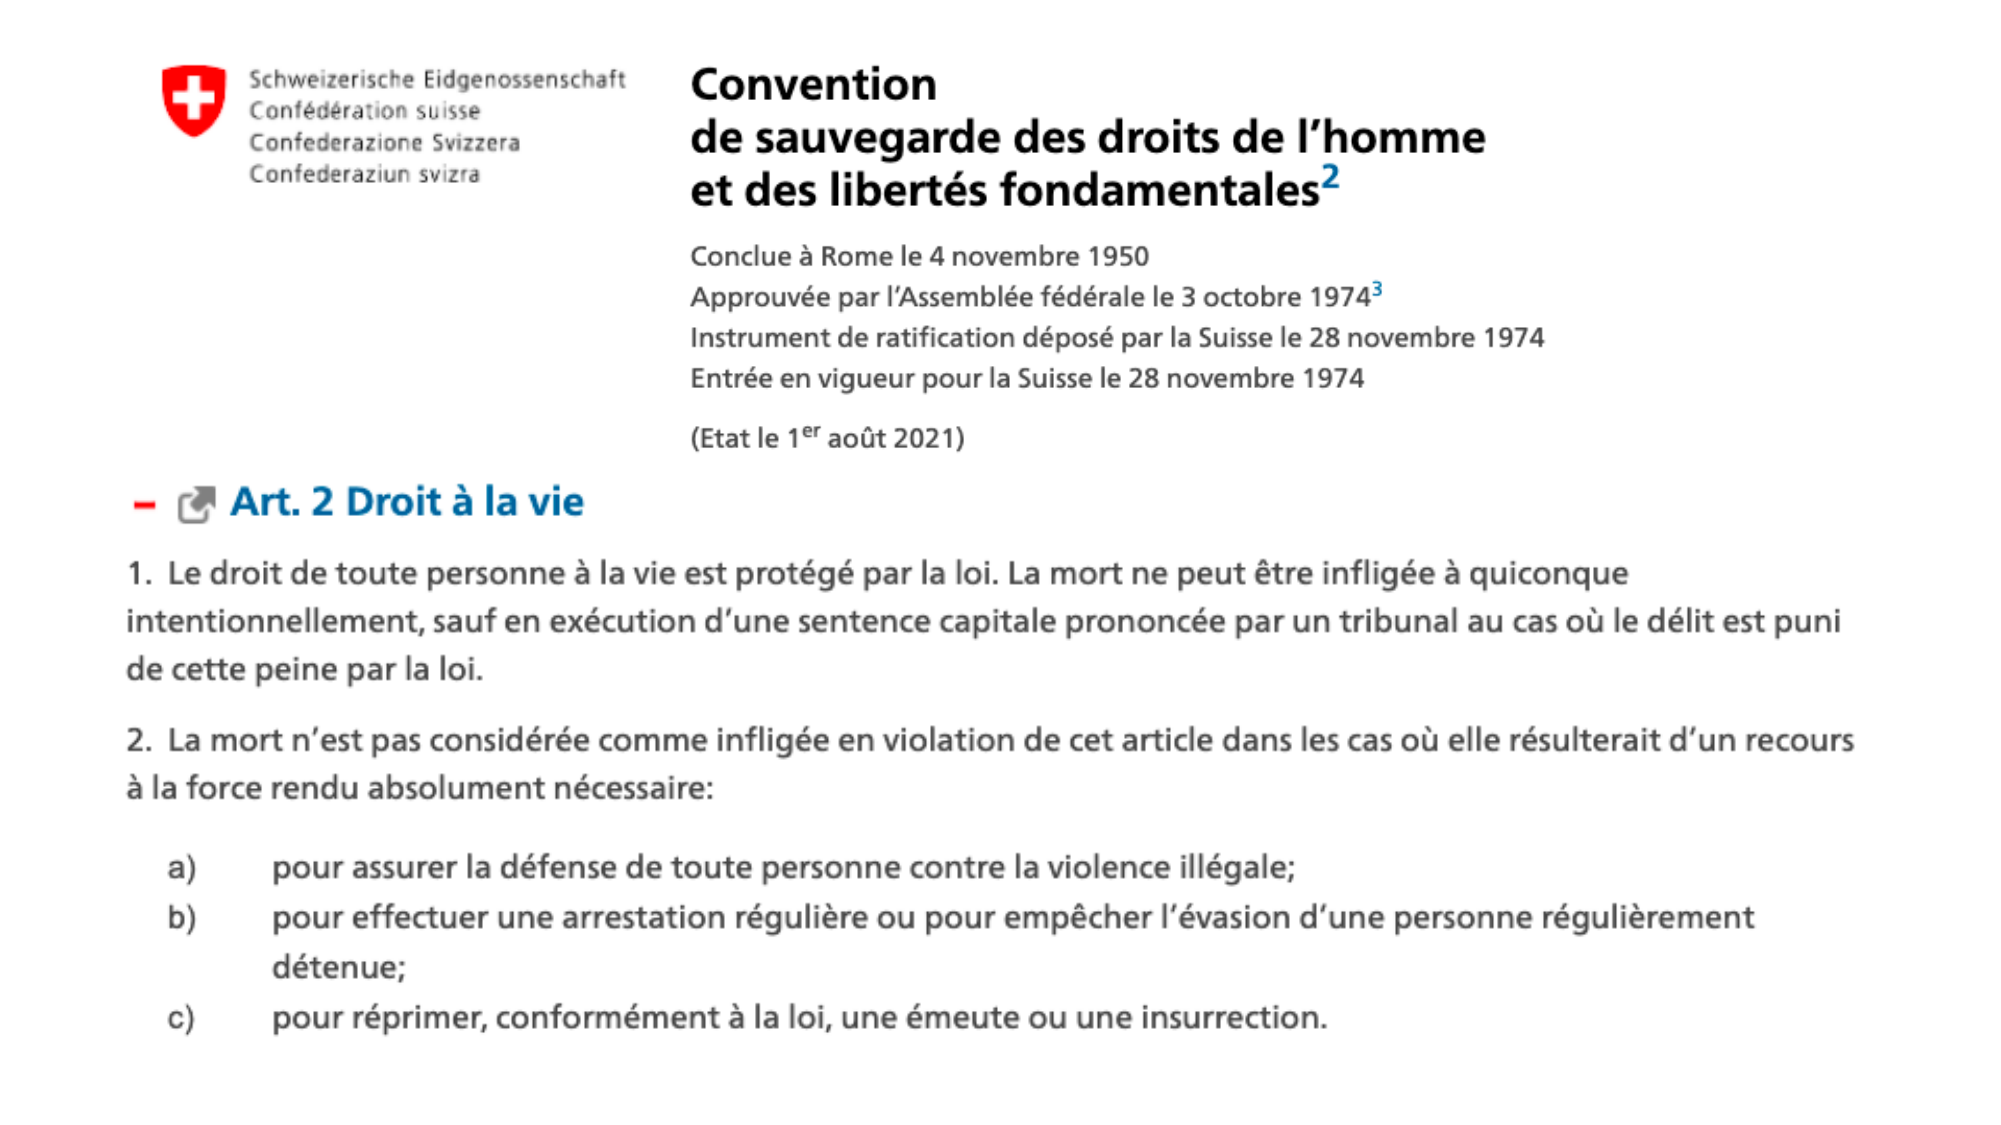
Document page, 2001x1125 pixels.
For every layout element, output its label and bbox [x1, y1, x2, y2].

picture [144, 47, 643, 208]
picture [114, 47, 1886, 1058]
